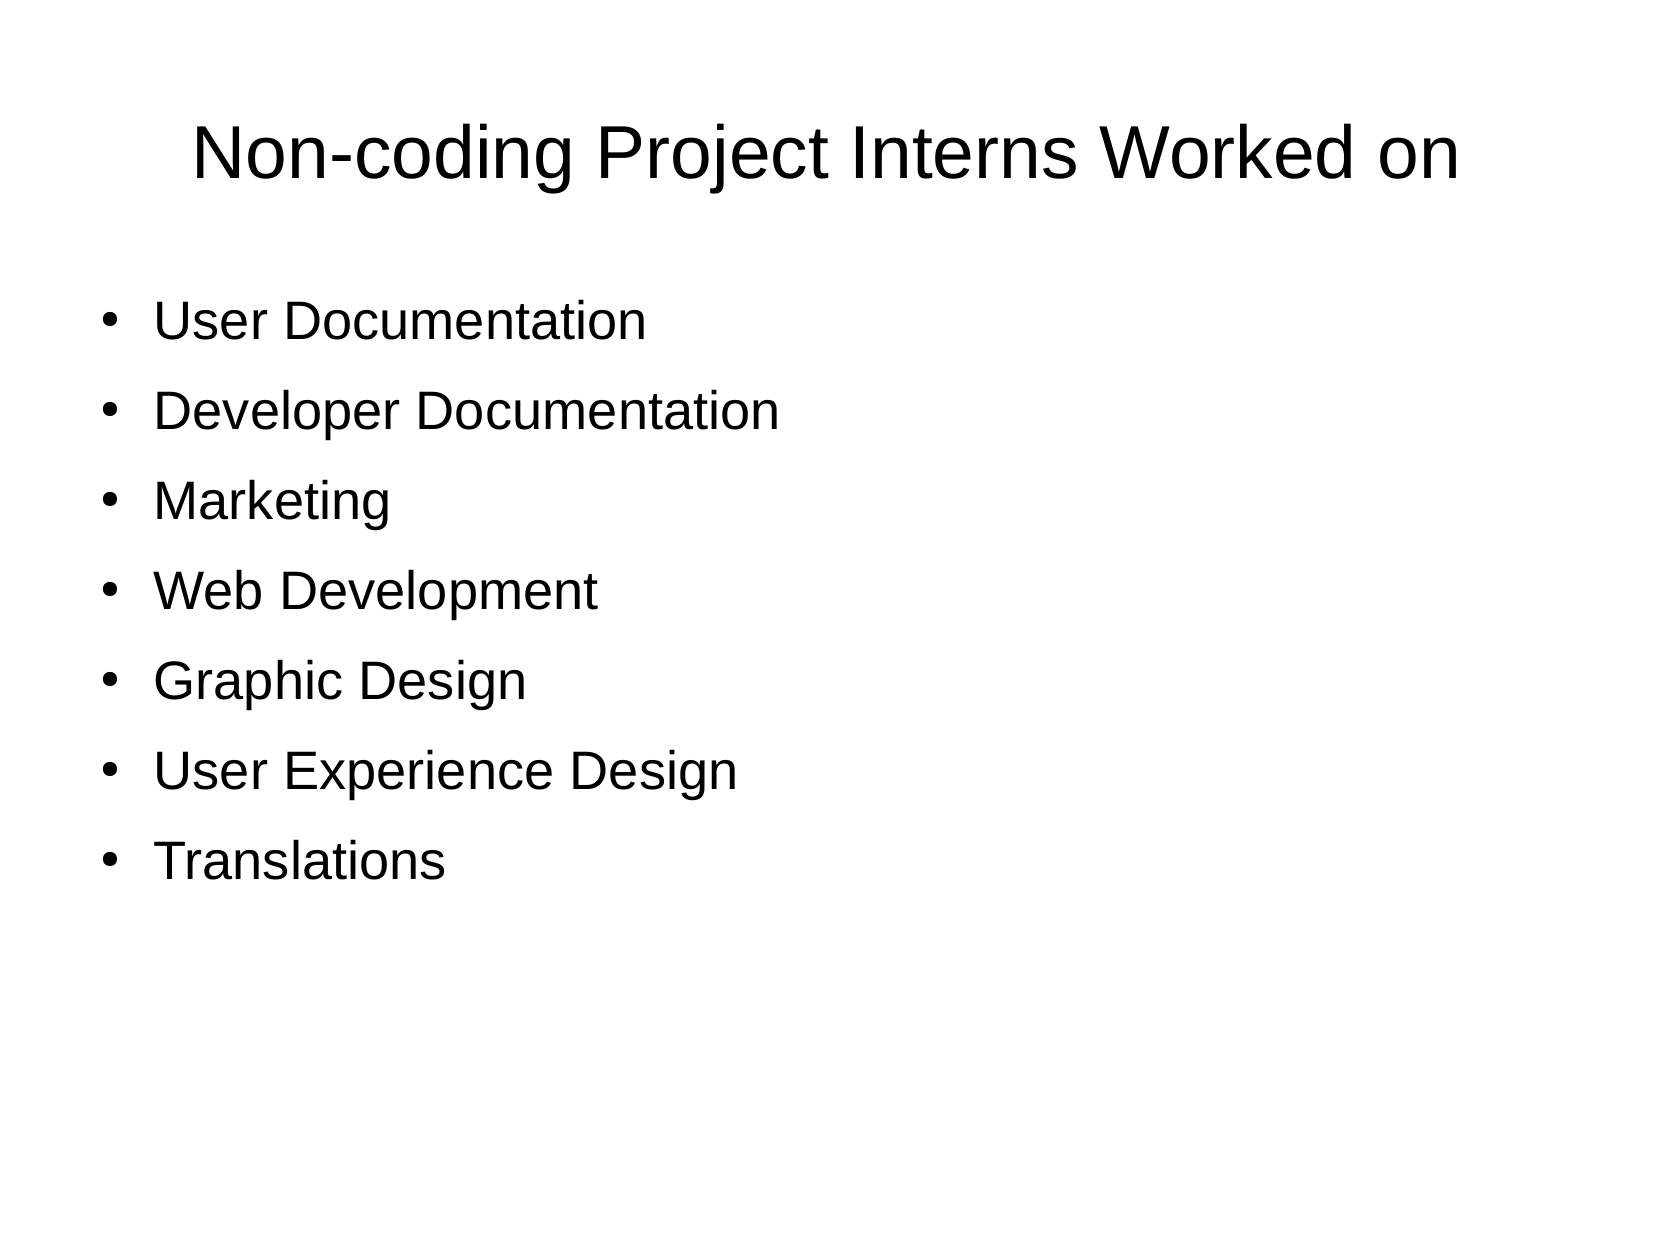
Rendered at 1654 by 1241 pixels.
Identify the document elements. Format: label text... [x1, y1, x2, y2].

title Non-coding Project Interns Worked on [82, 49, 1571, 257]
list User Documentation Developer Documentation Marketing Web Development Graphic Design User Experience Design Translations [82, 290, 1571, 1010]
